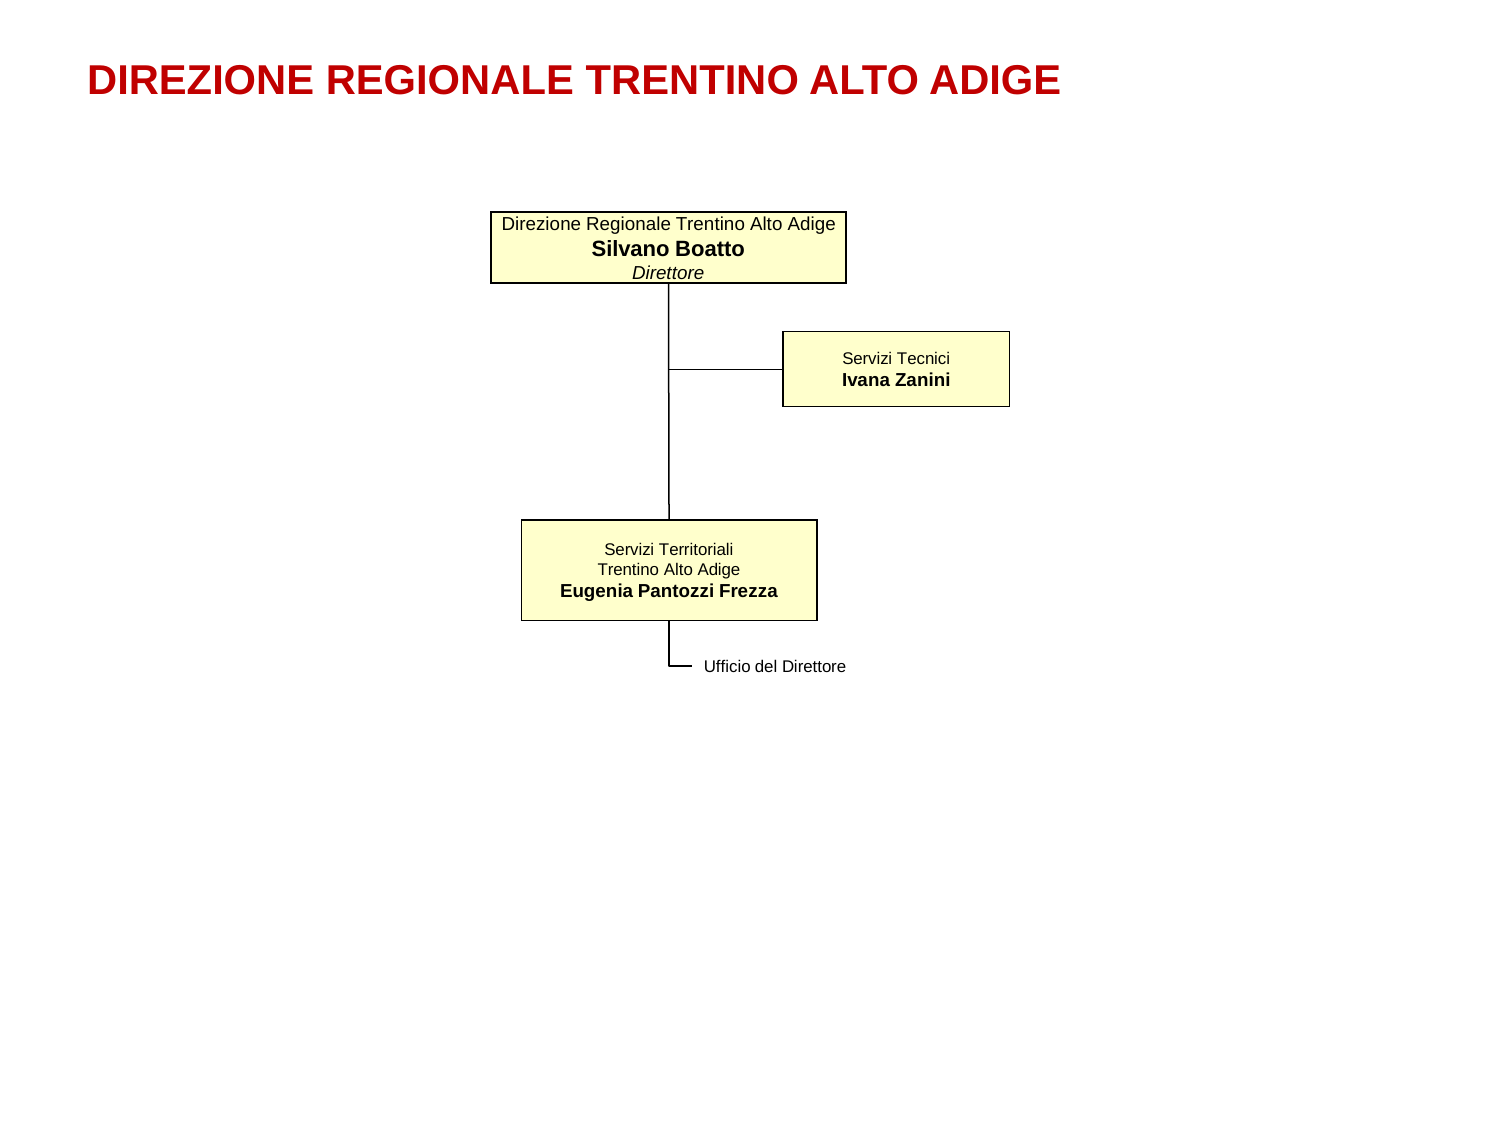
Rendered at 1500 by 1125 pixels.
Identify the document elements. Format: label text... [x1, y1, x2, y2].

text_box DIREZIONE REGIONALE TRENTINO ALTO ADIGE [72, 45, 1462, 128]
picture [489, 206, 1010, 687]
